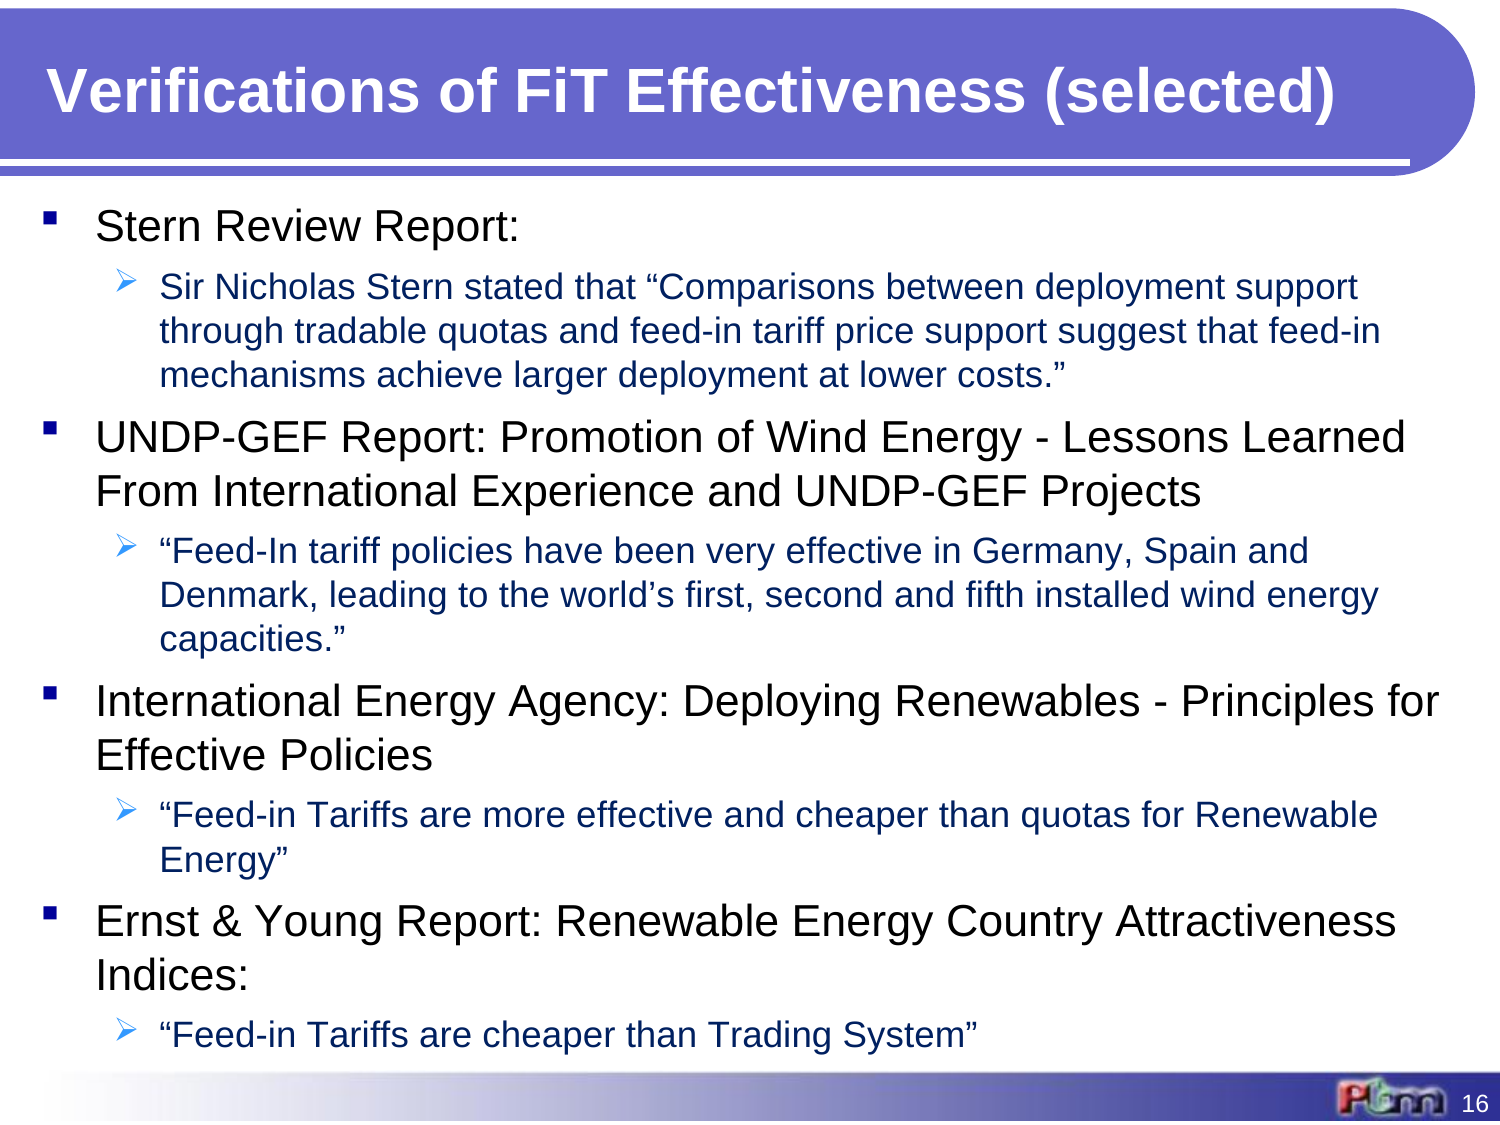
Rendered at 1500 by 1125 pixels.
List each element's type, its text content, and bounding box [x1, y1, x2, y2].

picture [0, 1070, 1154, 1121]
title Verifications of FiT Effectiveness (selected) [31, 12, 1417, 163]
list Stern Review Report: Sir Nicholas Stern stated that “Comparisons between deployment support through tradable quotas and feed-in tariff price support suggest that feed-in mechanisms achieve larger deployment at lower costs.” UNDP-GEF Report: Promotion of Wind Energy - Lessons Learned From International Experience and UNDP-GEF Projects “Feed-In tariff policies have been very effective in Germany, Spain and Denmark, leading to the world’s first, second and fifth installed wind energy capacities.” International Energy Agency: Deploying Renewables - Principles for Effective Policies “Feed-in Tariffs are more effective and cheaper than quotas for Renewable Energy” Ernst & Young Report: Renewable Energy Country Attractiveness Indices: “Feed-in Tariffs are cheaper than Trading System” [24, 189, 1476, 1068]
text_box <編號> [1154, 1050, 1500, 1125]
